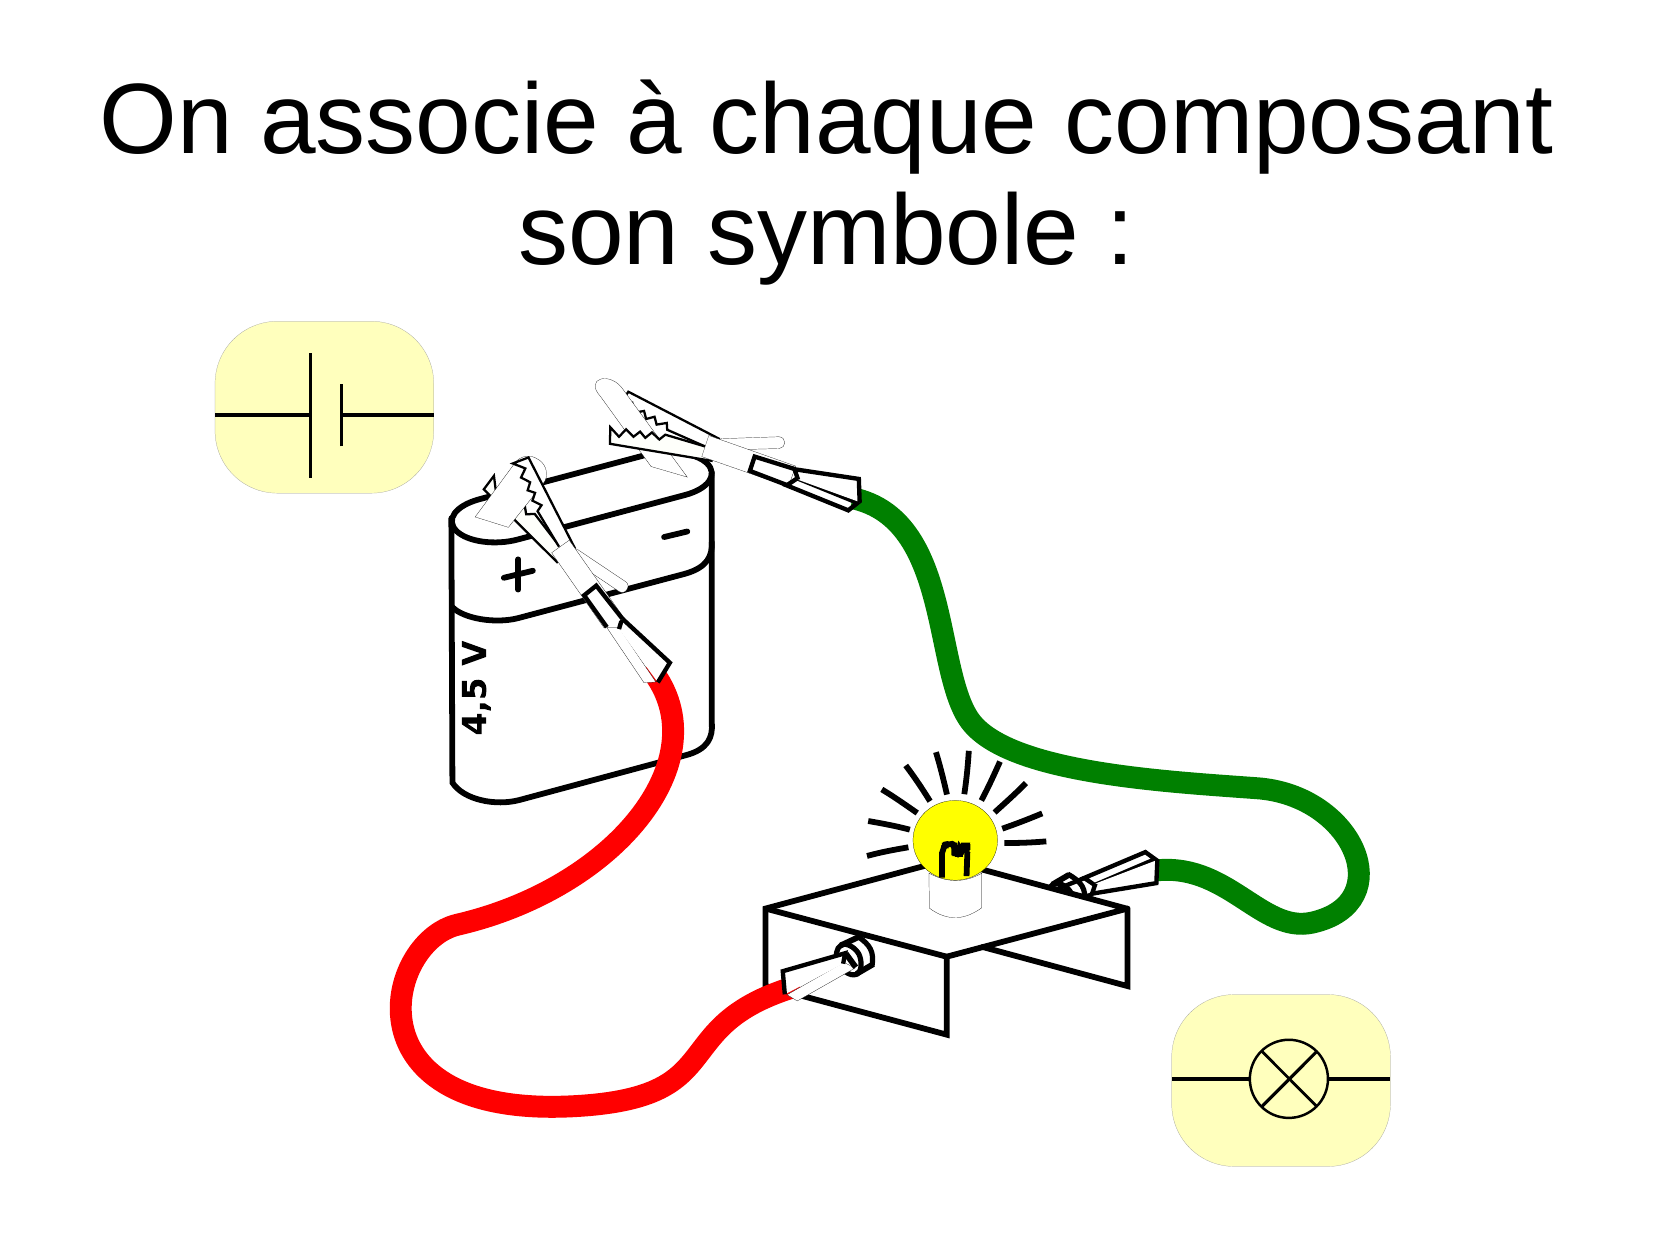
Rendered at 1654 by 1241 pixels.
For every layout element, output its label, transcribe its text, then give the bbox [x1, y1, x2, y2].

picture [212, 318, 1394, 1170]
subtitle On associe à chaque composant son symbole : [82, 49, 1571, 1010]
